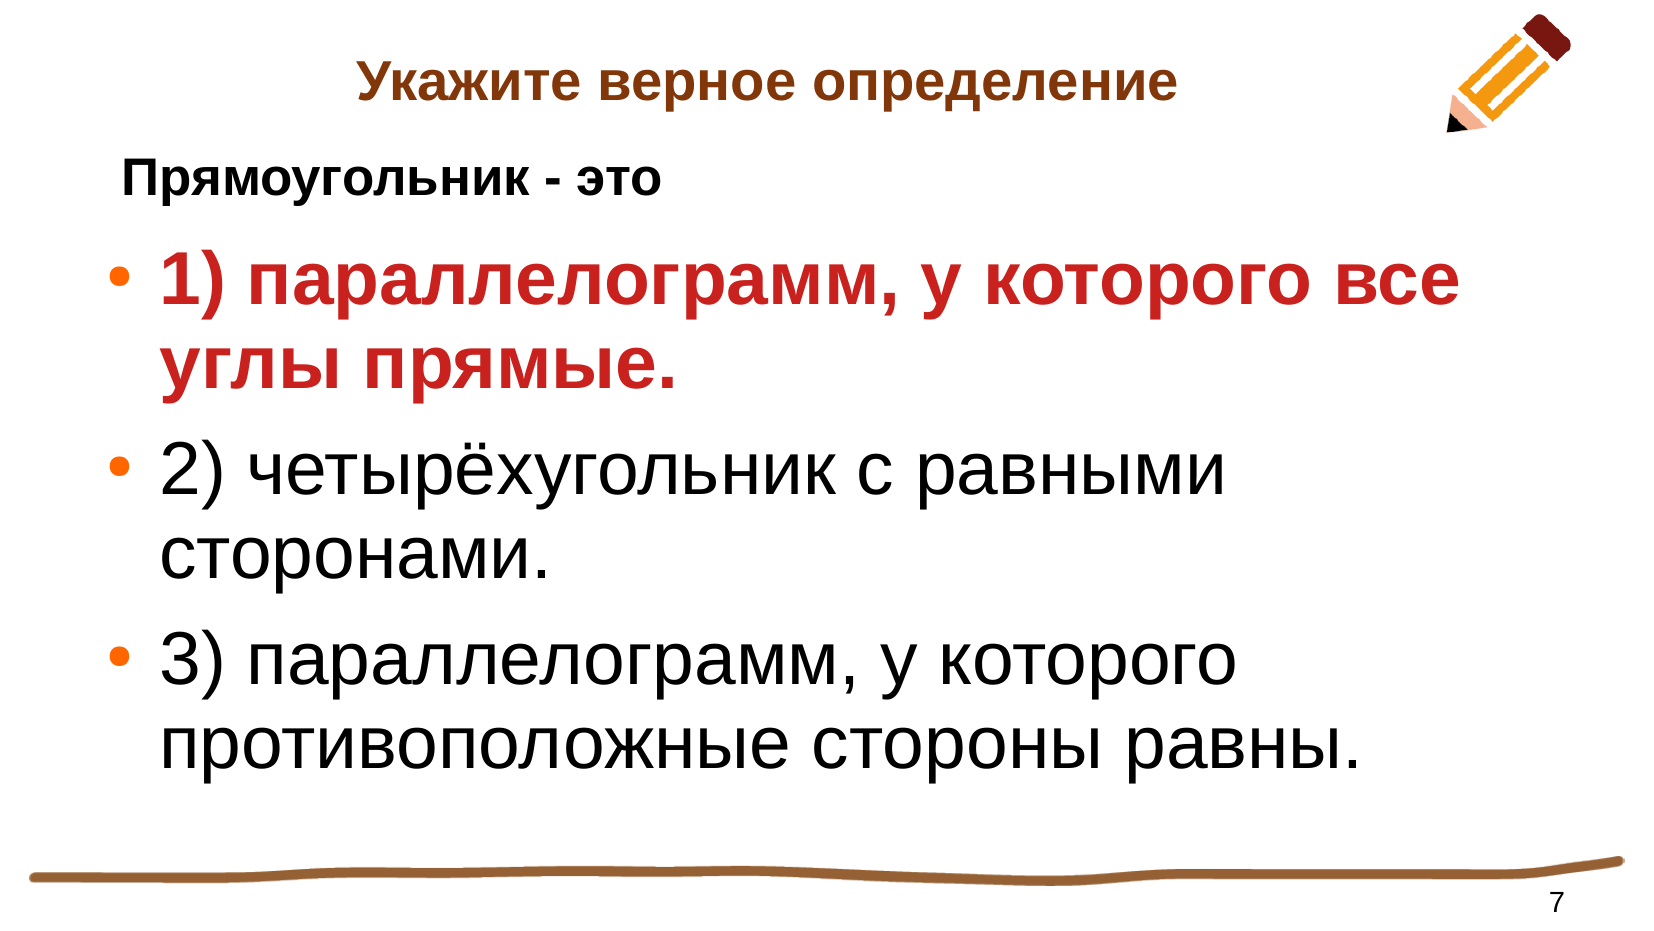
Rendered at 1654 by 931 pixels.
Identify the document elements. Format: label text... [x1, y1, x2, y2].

list Прямоугольник - это [88, 147, 1004, 207]
list 1) параллелограмм, у которого все углы прямые. 2) четырёхугольник с равными сторонами. 3) параллелограмм, у которого противоположные стороны равны. [88, 236, 1566, 857]
picture [1446, 14, 1571, 133]
picture [29, 856, 1625, 886]
title Укажите верное определение [88, 29, 1447, 133]
